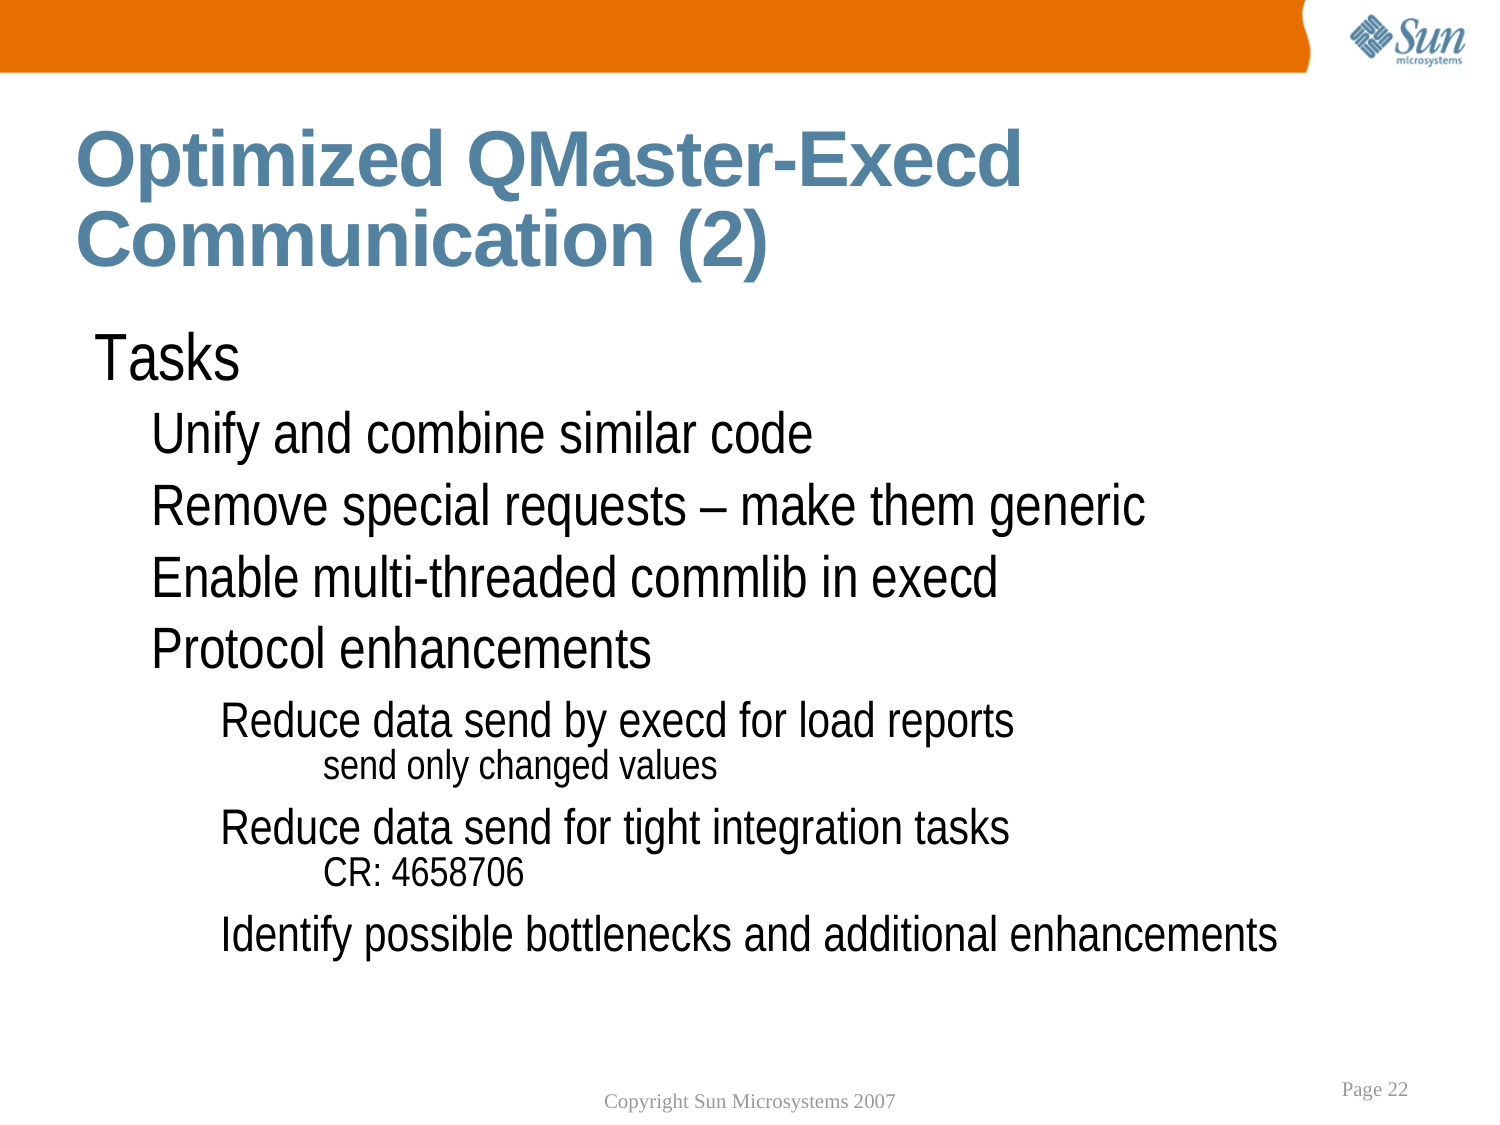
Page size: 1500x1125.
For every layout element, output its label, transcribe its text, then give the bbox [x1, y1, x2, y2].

title Optimized QMaster-Execd Communication (2) [75, 122, 1438, 292]
list Tasks Unify and combine similar code Remove special requests – make them generic Enable multi-threaded commlib in execd Protocol enhancements Reduce data send by execd for load reports send only changed values Reduce data send for tight integration tasks CR: 4658706 Identify possible bottlenecks and additional enhancements [75, 328, 1425, 1023]
picture [0, 0, 1500, 75]
